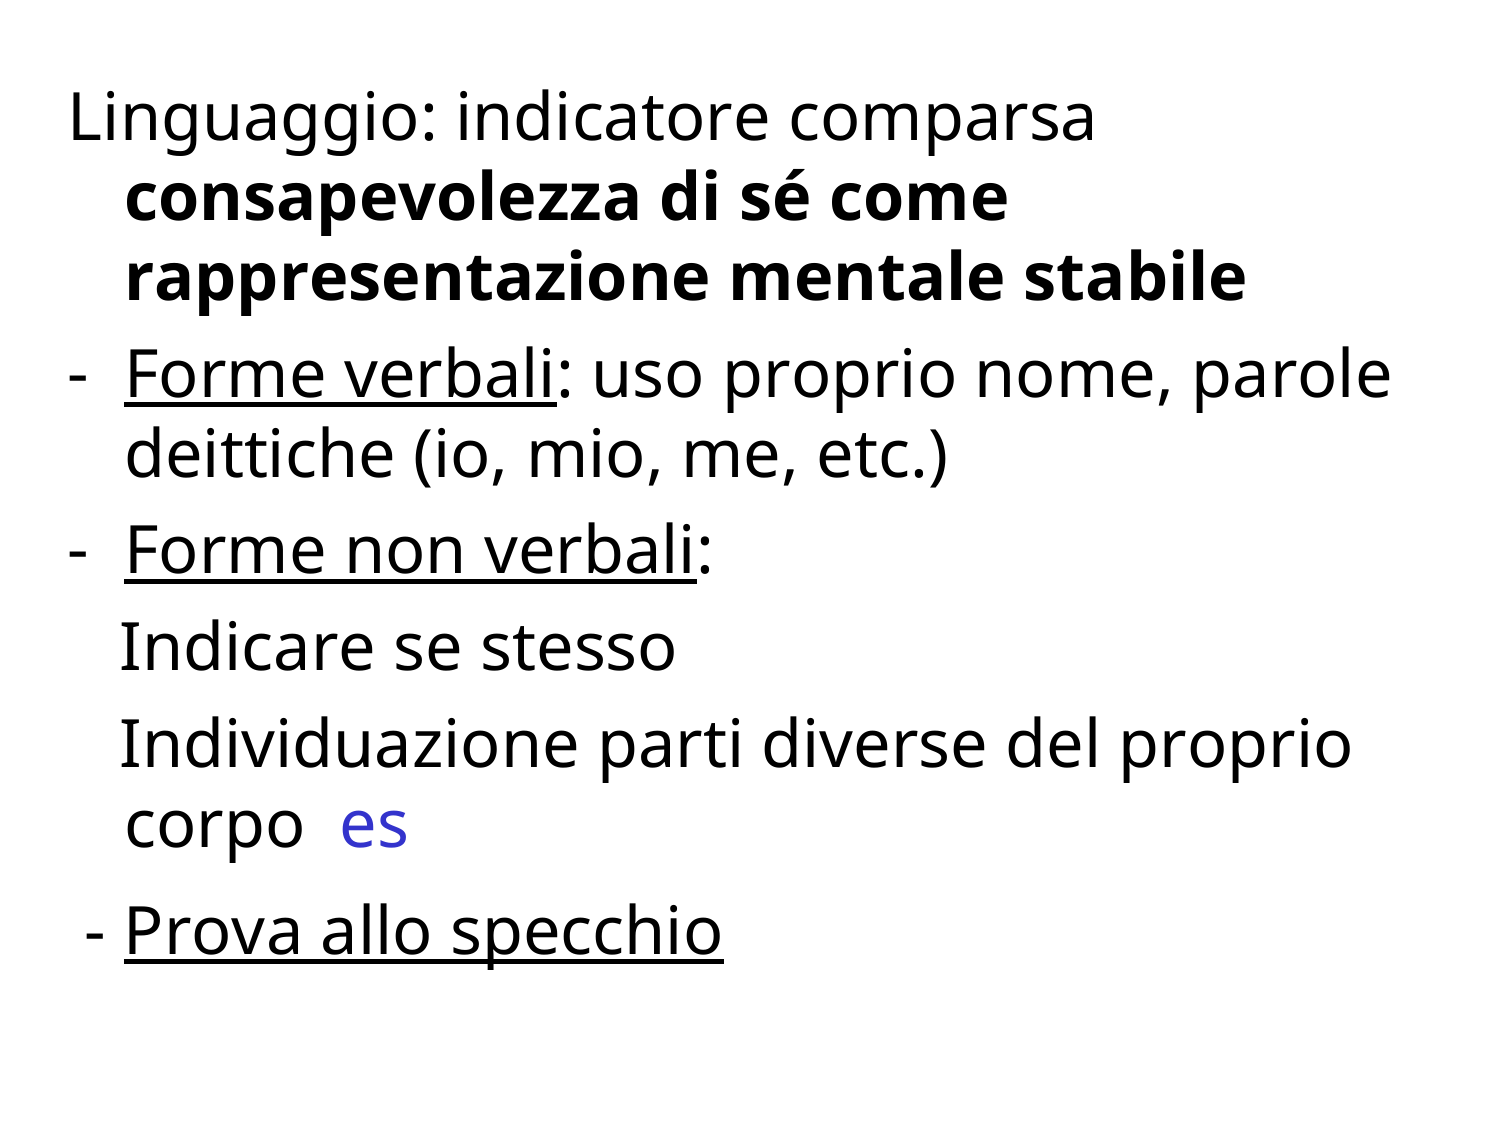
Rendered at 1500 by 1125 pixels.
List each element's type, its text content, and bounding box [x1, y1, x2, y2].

list Linguaggio: indicatore comparsa consapevolezza di sé come rappresentazione mentale stabile Forme verbali: uso proprio nome, parole deittiche (io, mio, me, etc.) Forme non verbali: Indicare se stesso Individuazione parti diverse del proprio corpo es - Prova allo specchio [53, 66, 1413, 1024]
